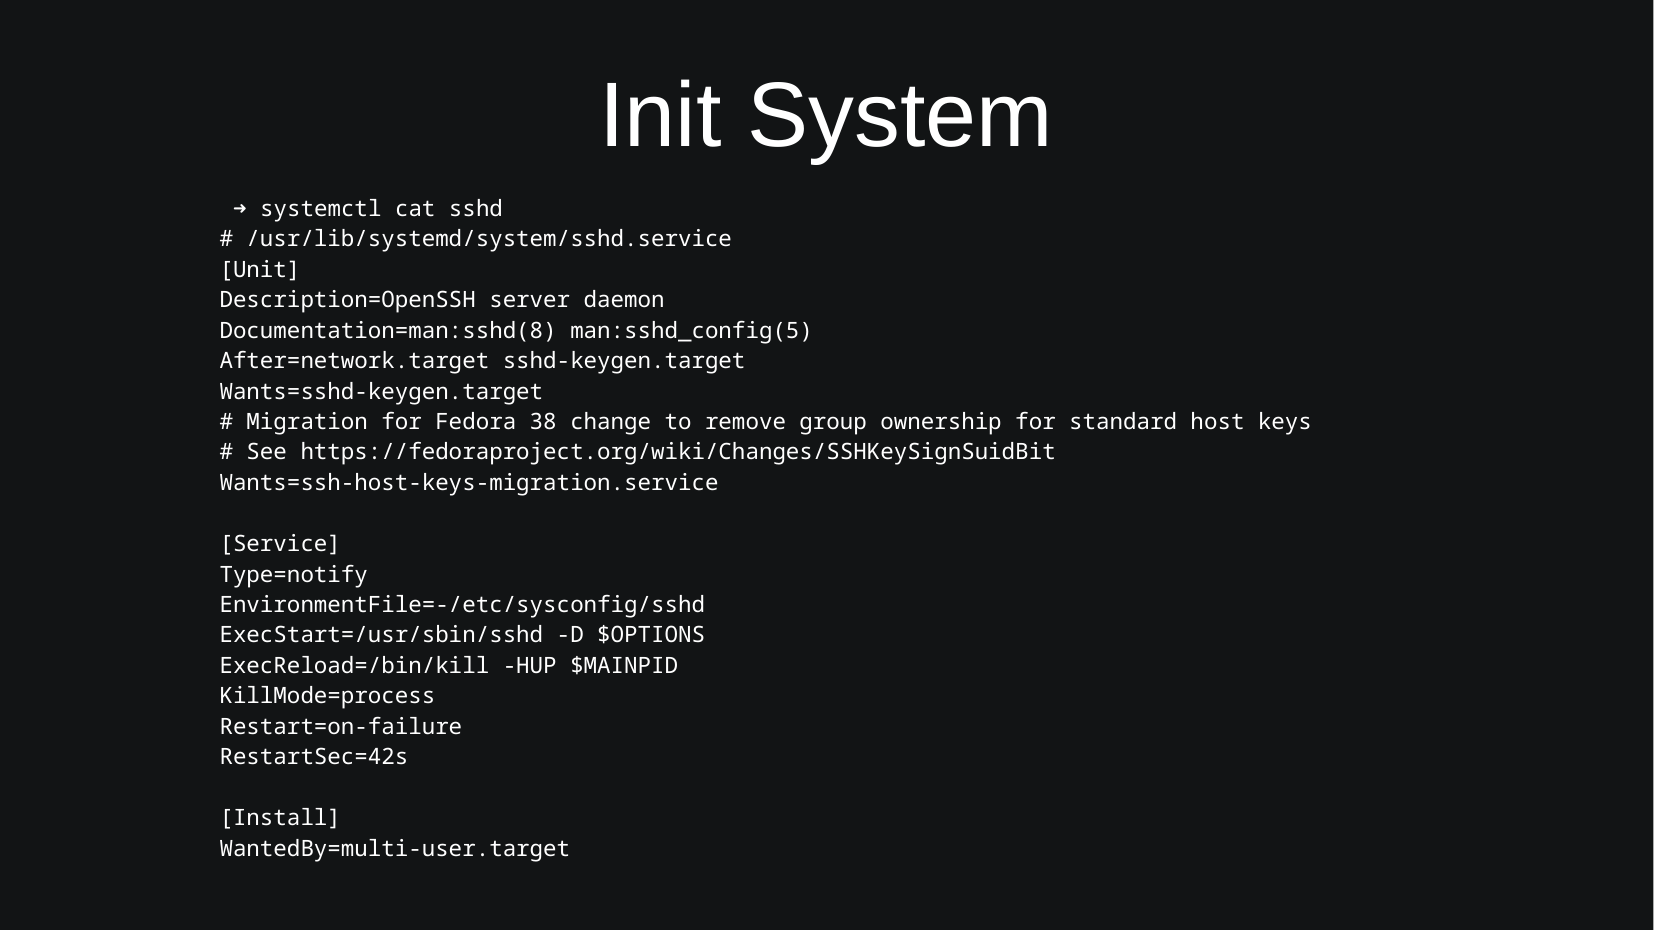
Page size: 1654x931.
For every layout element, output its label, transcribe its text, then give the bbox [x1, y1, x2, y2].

title Init System [82, 37, 1571, 193]
list ➜ systemctl cat sshd # /usr/lib/systemd/system/sshd.service [Unit] Description=OpenSSH server daemon Documentation=man:sshd(8) man:sshd_config(5) After=network.target sshd-keygen.target Wants=sshd-keygen.target # Migration for Fedora 38 change to remove group ownership for standard host keys # See https://fedoraproject.org/wiki/Changes/SSHKeySignSuidBit Wants=ssh-host-keys-migration.service [Service] Type=notify EnvironmentFile=-/etc/sysconfig/sshd ExecStart=/usr/sbin/sshd -D $OPTIONS ExecReload=/bin/kill -HUP $MAINPID KillMode=process Restart=on-failure RestartSec=42s [Install] WantedBy=multi-user.target [219, 192, 1434, 874]
